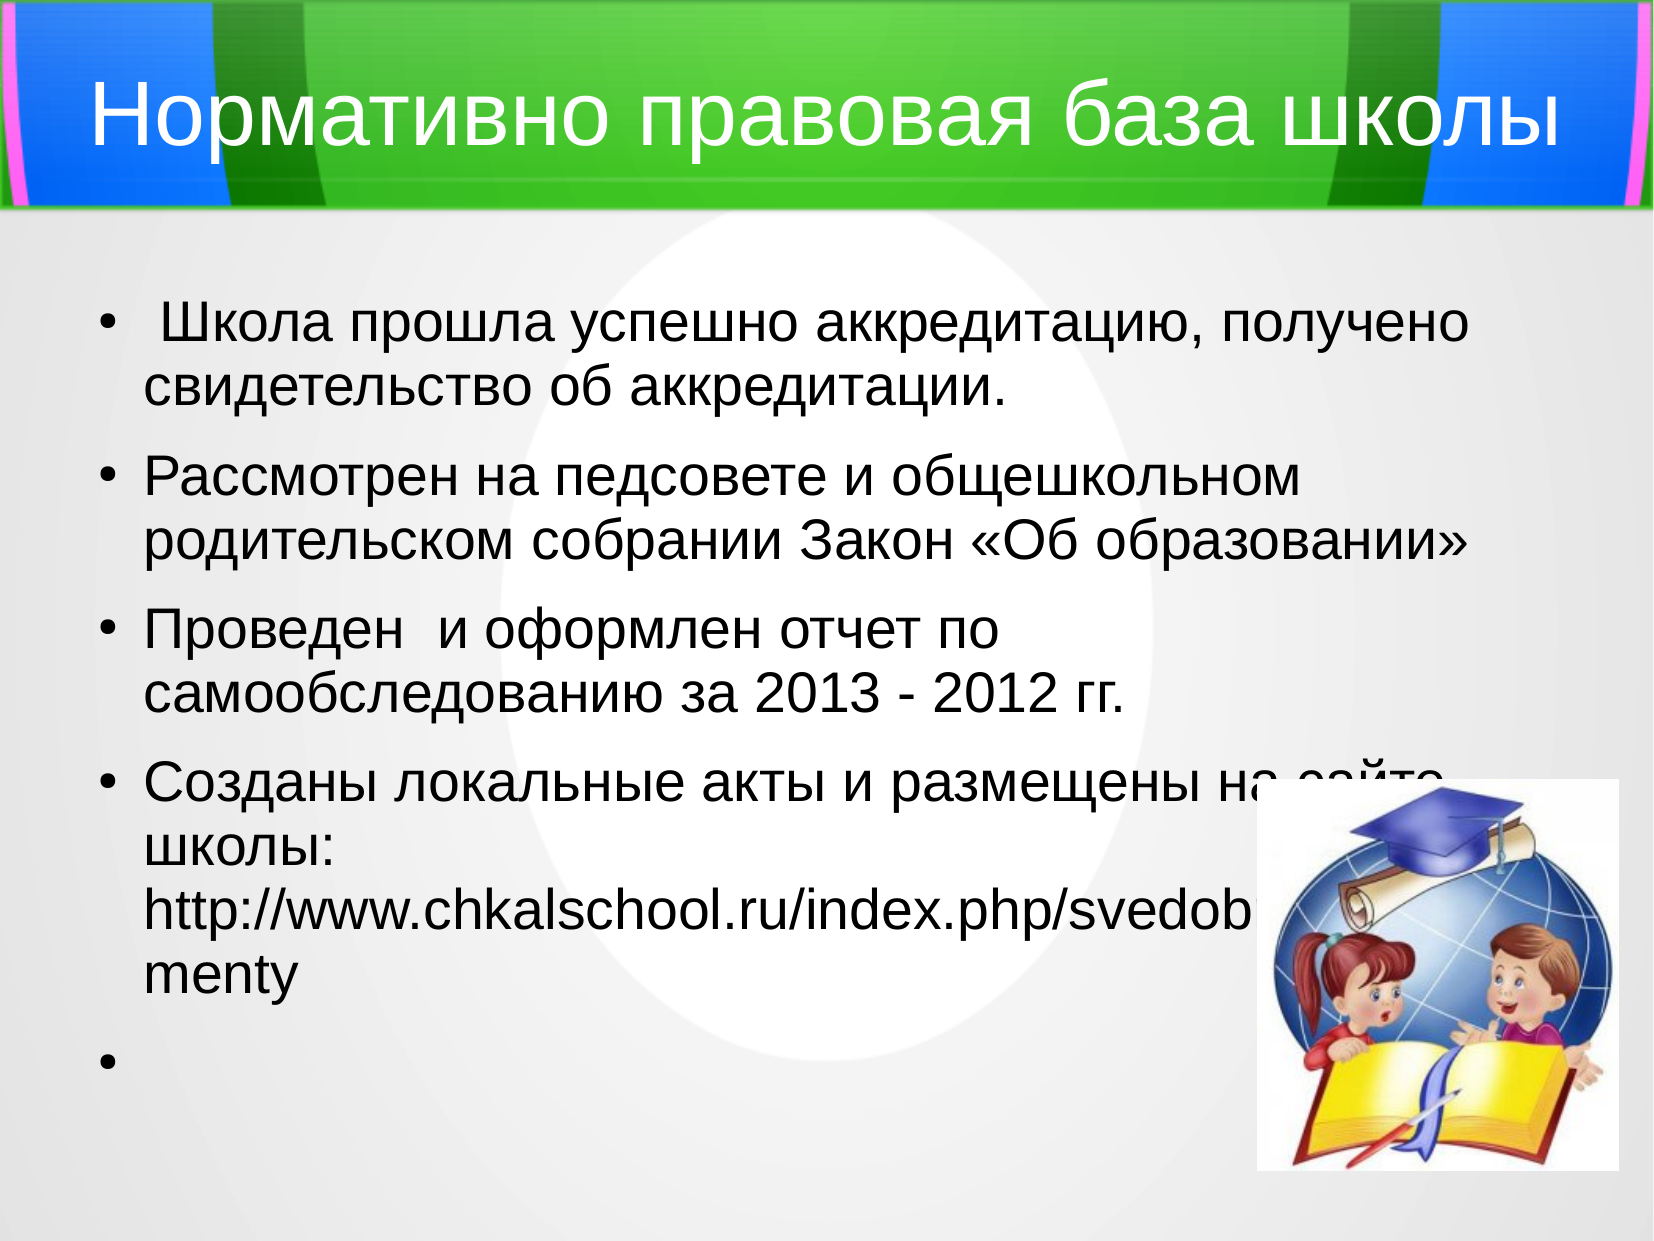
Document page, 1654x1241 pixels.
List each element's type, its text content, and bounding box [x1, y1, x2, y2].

picture [0, 0, 1654, 1241]
title Нормативно правовая база школы [82, 49, 1571, 179]
list Школа прошла успешно аккредитацию, получено свидетельство об аккредитации. Рассмотрен на педсовете и общешкольном родительском собрании Закон «Об образовании» Проведен и оформлен отчет по самообследованию за 2013 - 2012 гг. Созданы локальные акты и размещены на сайте школы: http://www.chkalschool.ru/index.php/svedobrorg/dokumenty [82, 290, 1538, 1010]
